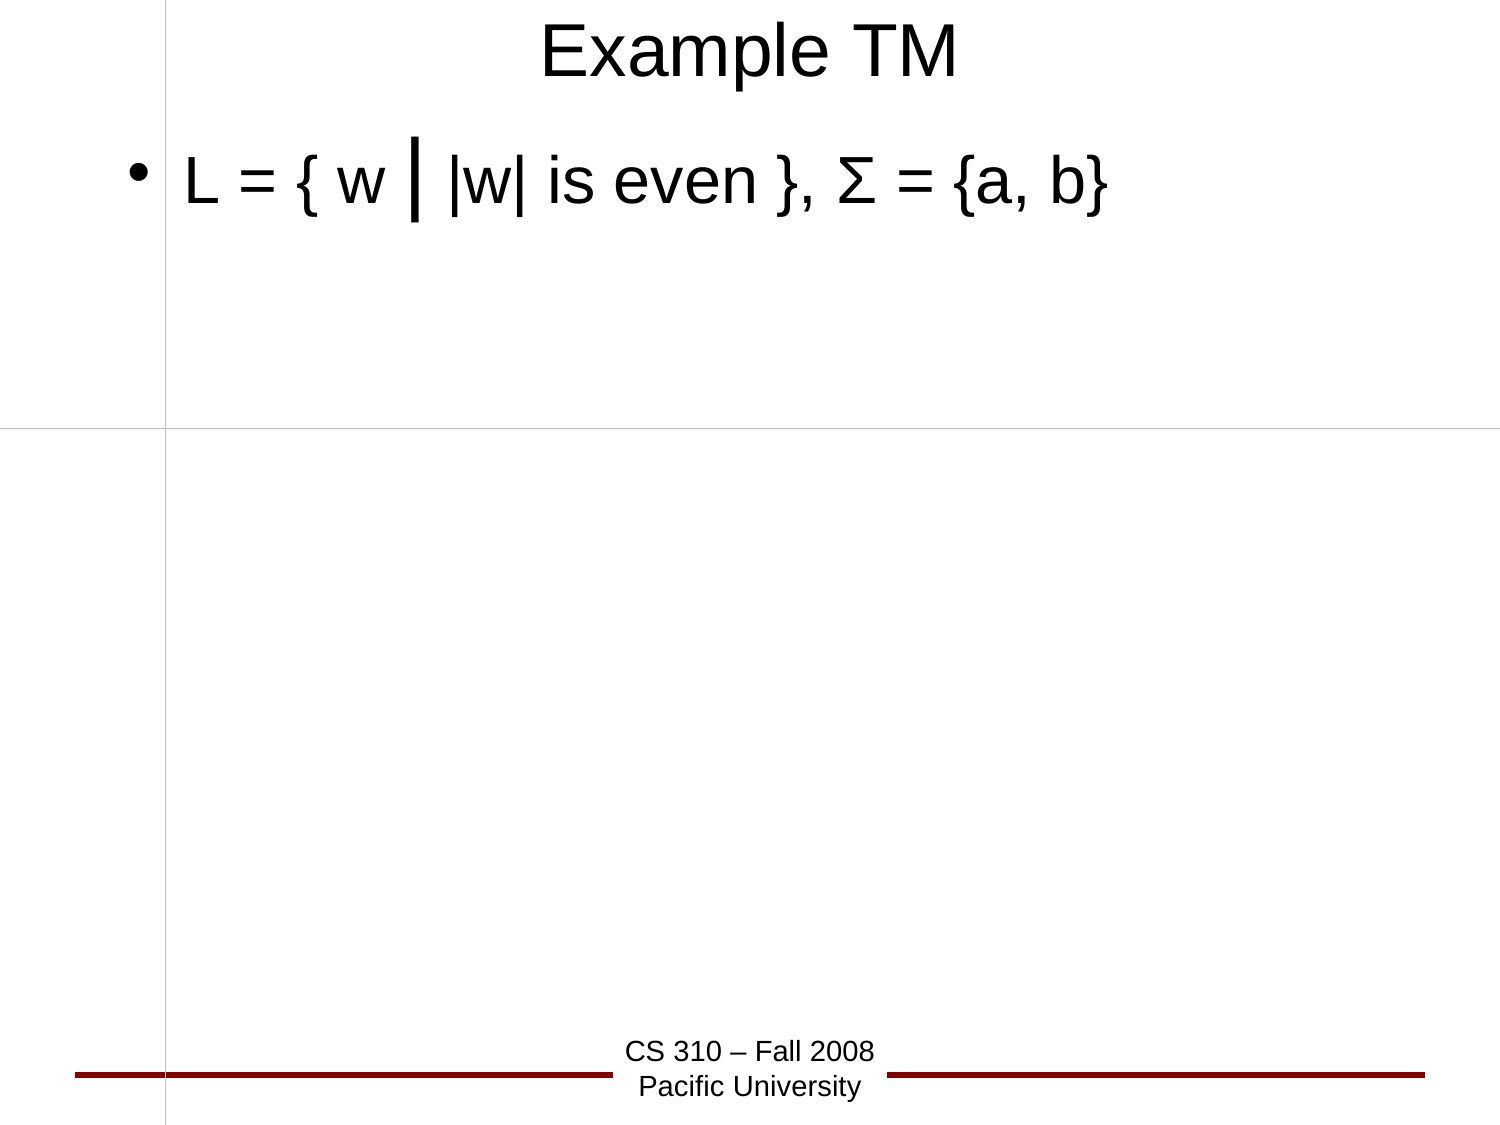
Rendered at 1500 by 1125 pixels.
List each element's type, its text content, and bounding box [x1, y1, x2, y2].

list L = { w | |w| is even }, Σ = {a, b} [112, 112, 1388, 1001]
title Example TM [112, 0, 1388, 100]
